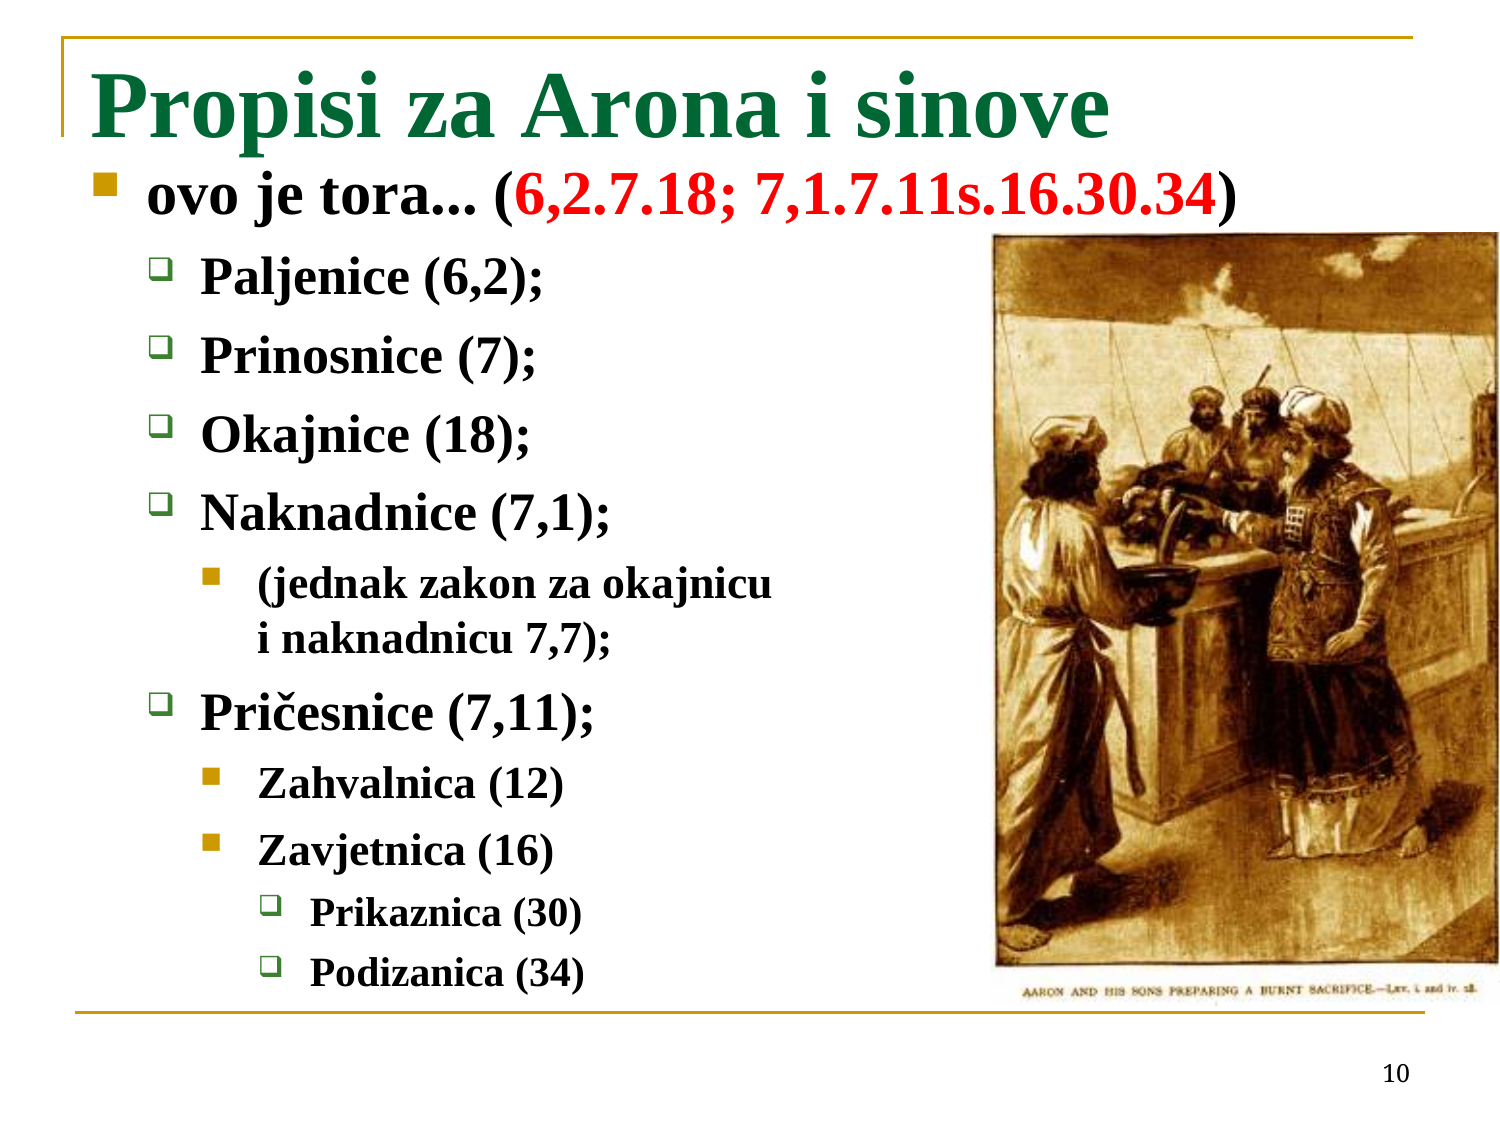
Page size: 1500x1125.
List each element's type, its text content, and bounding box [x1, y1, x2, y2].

title Propisi za Arona i sinove [75, 33, 1426, 144]
text_box <number> [1074, 1024, 1426, 1100]
list ovo je tora... (6,2.7.18; 7,1.7.11s.16.30.34) Paljenice (6,2); Prinosnice (7); Okajnice (18); Naknadnice (7,1); (jednak zakon za okajnicu i naknadnicu 7,7); Pričesnice (7,11); Zahvalnica (12) Zavjetnica (16) Prikaznica (30) Podizanica (34) [75, 144, 1426, 1006]
picture [990, 232, 1500, 1006]
